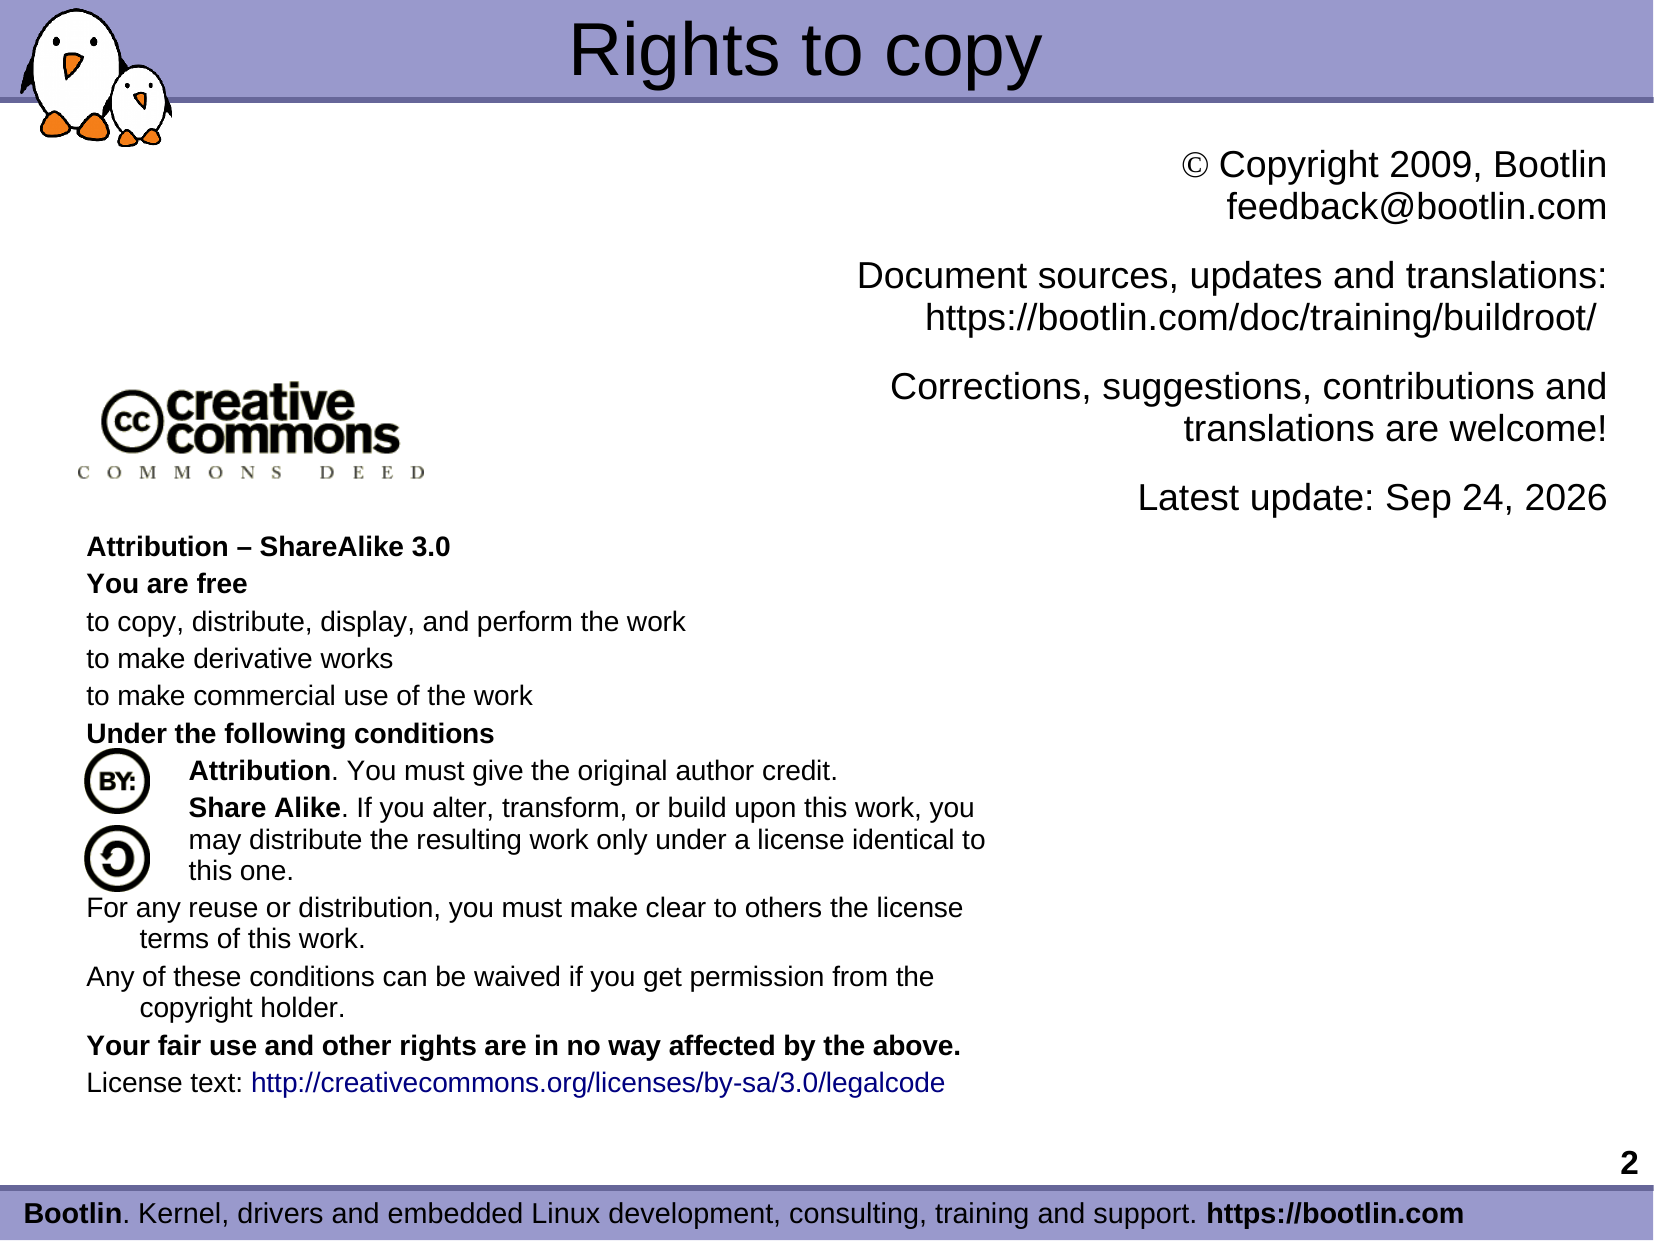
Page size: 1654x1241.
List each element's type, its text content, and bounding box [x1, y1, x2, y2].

title Rights to copy [60, 0, 1551, 100]
picture [78, 381, 424, 480]
picture [84, 748, 150, 815]
list Attribution – ShareAlike 3.0 You are free to copy, distribute, display, and perform the work to make derivative works to make commercial use of the work Under the following conditions Attribution. You must give the original author credit. Share Alike. If you alter, transform, or build upon this work, you may distribute the resulting work only under a license identical to this one. For any reuse or distribution, you must make clear to others the license terms of this work. Any of these conditions can be waived if you get permission from the copyright holder. Your fair use and other rights are in no way affected by the above. License text: http://creativecommons.org/licenses/by-sa/3.0/legalcode [68, 531, 1028, 1170]
list © Copyright 2009, Bootlin feedback@bootlin.com Document sources, updates and translations: https://bootlin.com/doc/training/buildroot/ Corrections, suggestions, contributions and translations are welcome! Latest update: Jul 25, 2018 [762, 143, 1608, 567]
picture [20, 8, 172, 147]
picture [84, 825, 150, 892]
